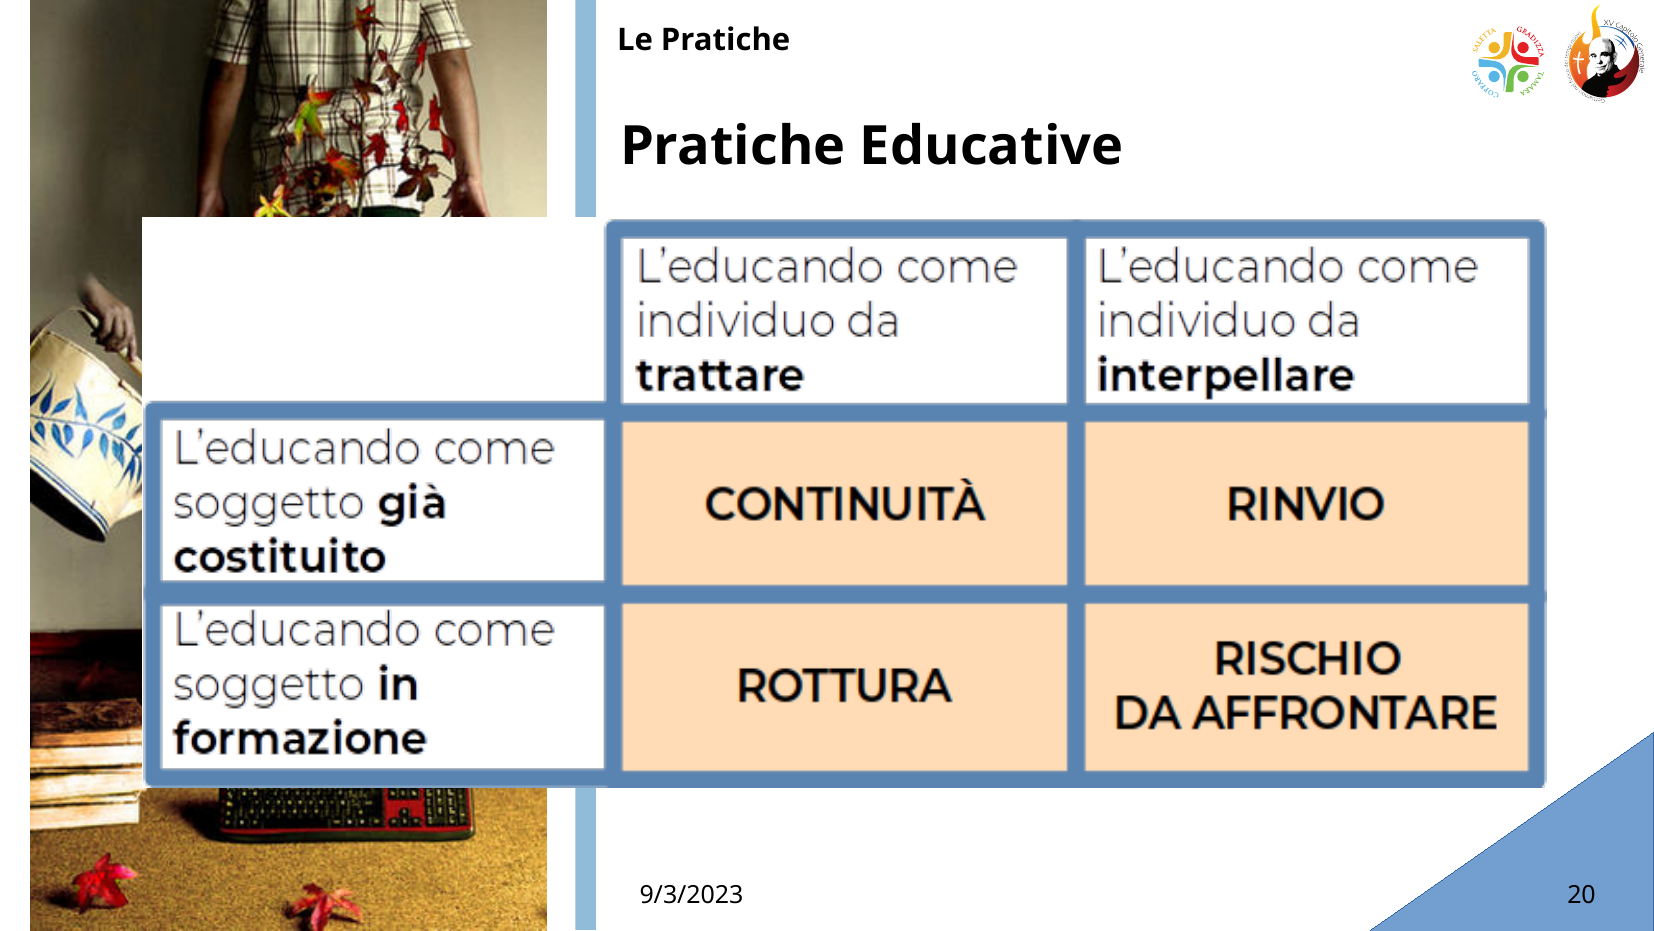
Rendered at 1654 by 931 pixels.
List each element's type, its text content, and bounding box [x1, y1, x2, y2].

title Pratiche Educative [620, 106, 1617, 178]
text_box Le Pratiche [602, 9, 1335, 63]
picture [30, 0, 1547, 931]
picture [1563, 4, 1646, 103]
